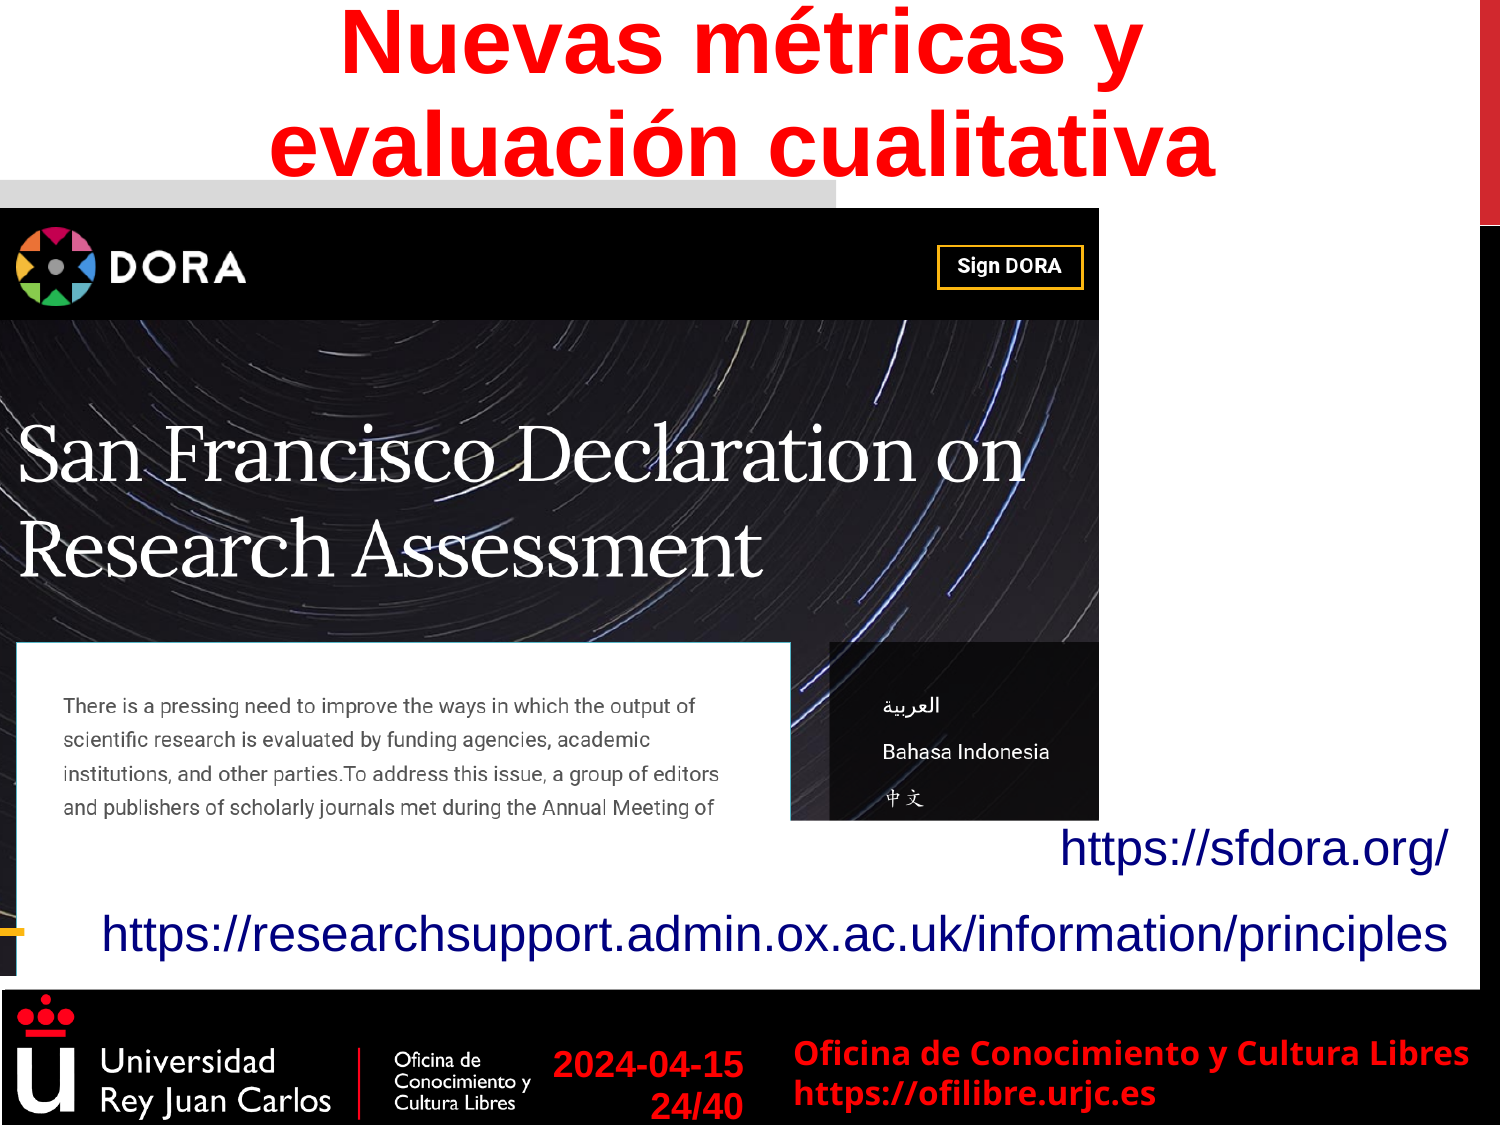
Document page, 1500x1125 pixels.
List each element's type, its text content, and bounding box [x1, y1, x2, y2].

list https://sfdora.org/ https://researchsupport.admin.ox.ac.uk/information/principles [24, 820, 1450, 985]
picture [17, 994, 531, 1120]
title Nuevas métricas y evaluación cualitativa [120, 0, 1366, 197]
picture [0, 208, 1099, 976]
